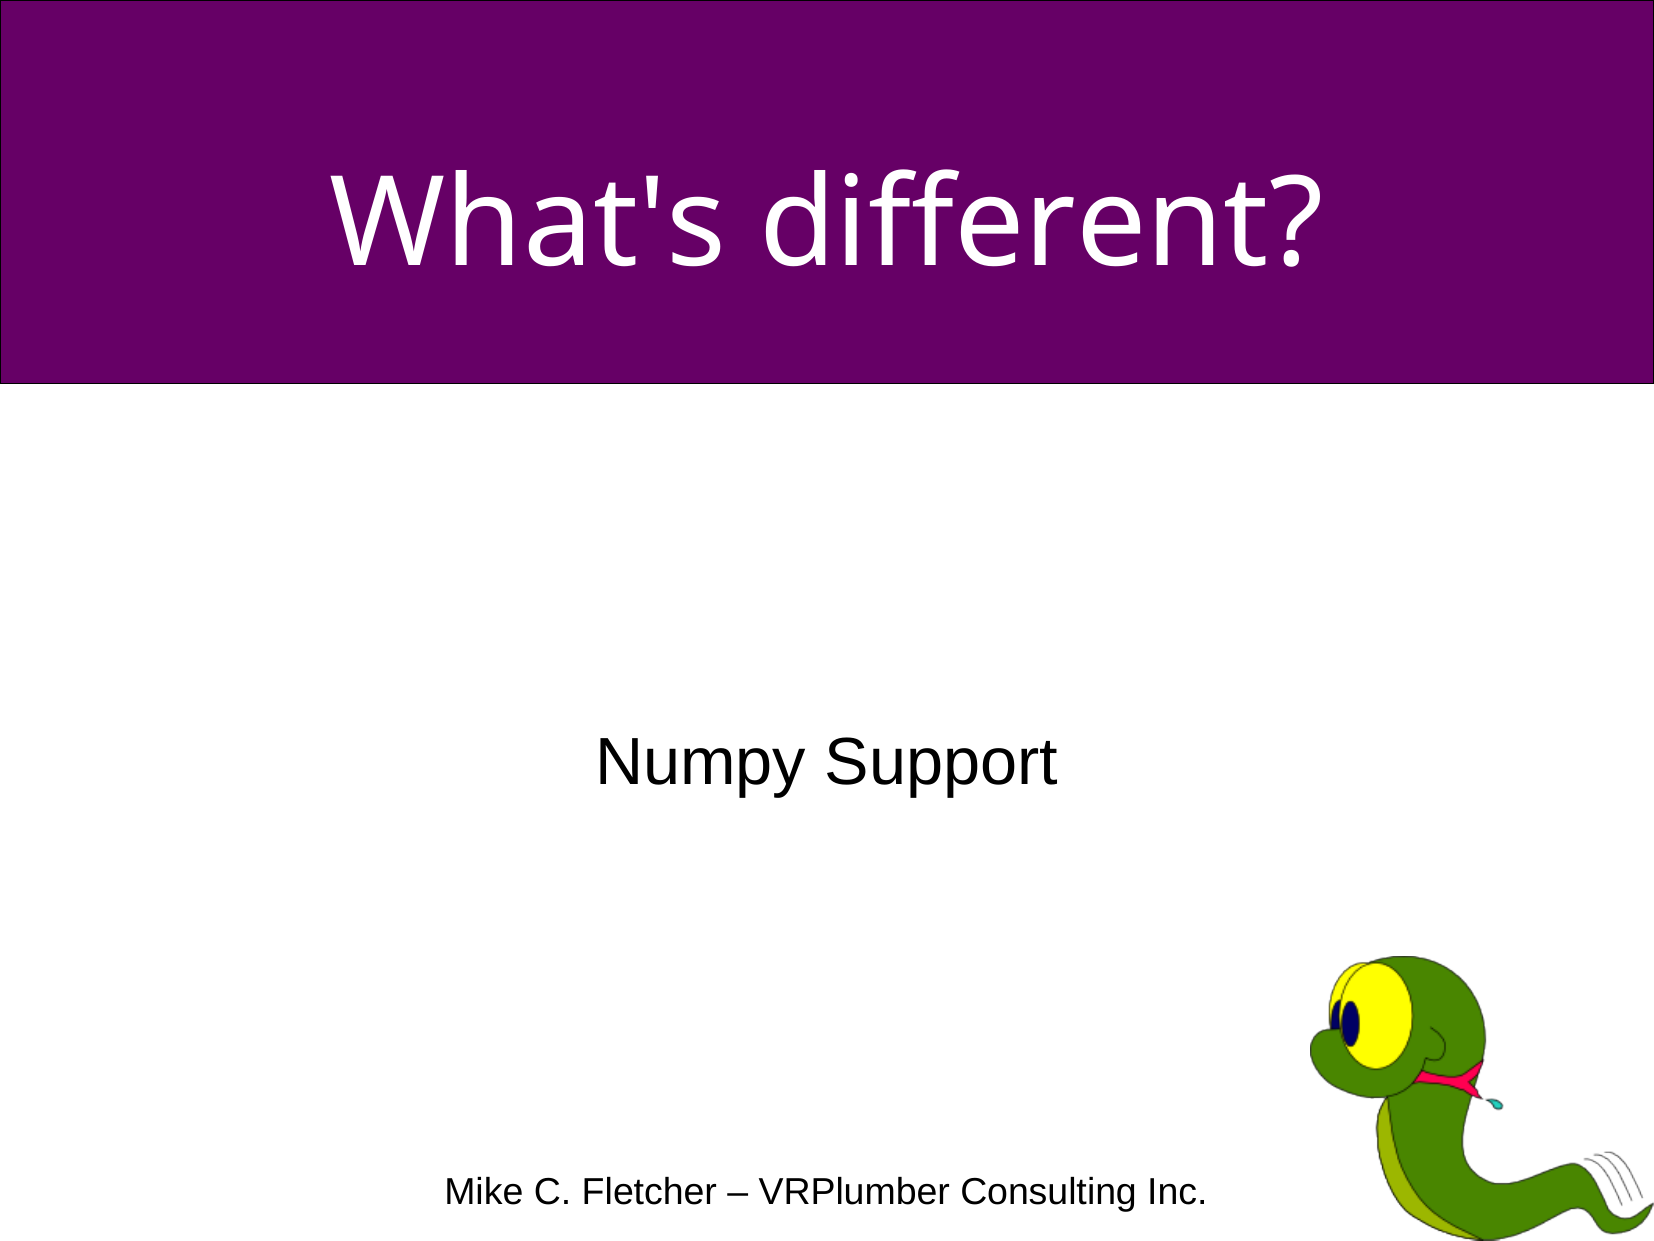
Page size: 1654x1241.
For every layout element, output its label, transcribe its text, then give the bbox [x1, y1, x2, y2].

subtitle Numpy Support [82, 420, 1571, 1102]
title What's different? [82, 56, 1571, 377]
picture [1310, 956, 1654, 1241]
